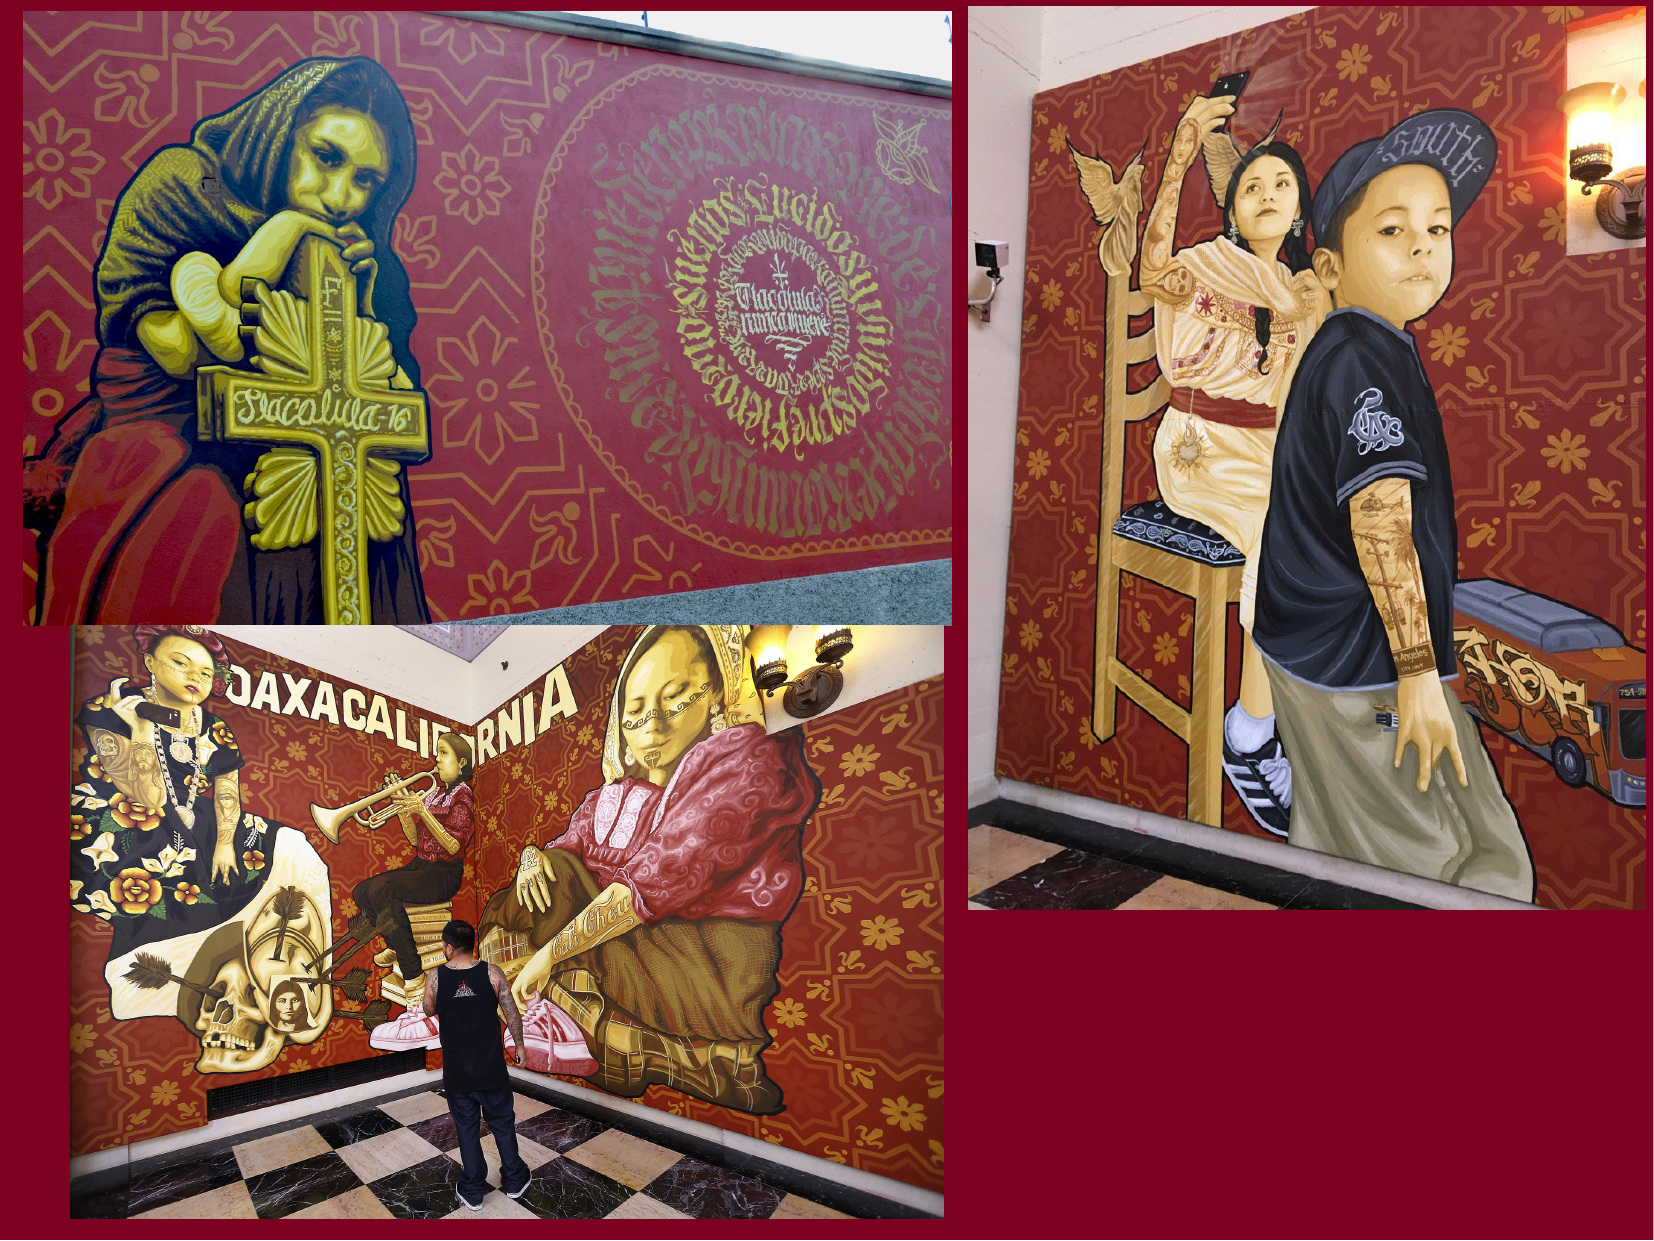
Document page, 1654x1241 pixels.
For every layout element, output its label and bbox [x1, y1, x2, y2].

picture [968, 6, 1646, 910]
picture [23, 11, 952, 1219]
